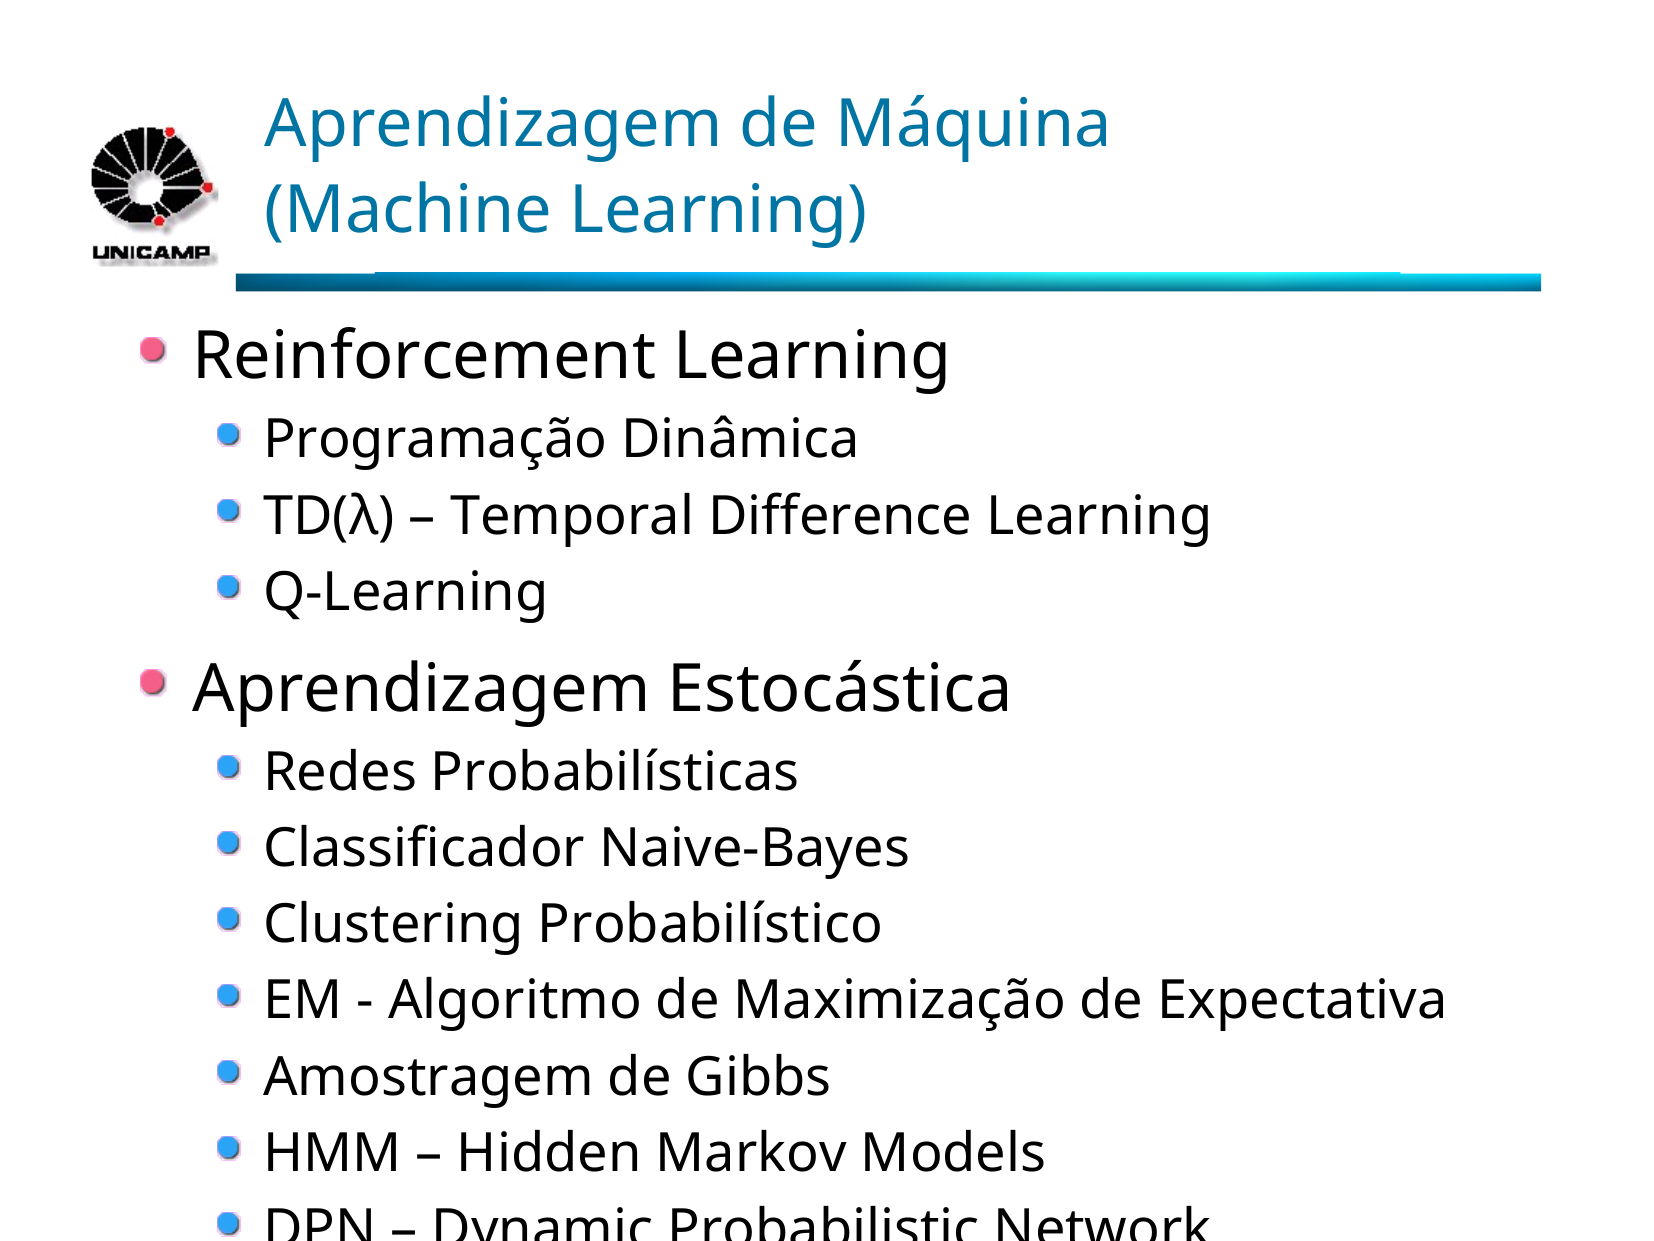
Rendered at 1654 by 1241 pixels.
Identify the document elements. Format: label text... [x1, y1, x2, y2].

list Reinforcement Learning Programação Dinâmica TD(λ) – Temporal Difference Learning Q-Learning Aprendizagem Estocástica Redes Probabilísticas Classificador Naive-Bayes Clustering Probabilístico EM - Algoritmo de Maximização de Expectativa Amostragem de Gibbs HMM – Hidden Markov Models DPN – Dynamic Probabilistic Network [121, 309, 1534, 1167]
title Aprendizagem de Máquina (Machine Learning) [264, 57, 1534, 250]
picture [125, 272, 1654, 295]
picture [216, 1211, 242, 1238]
